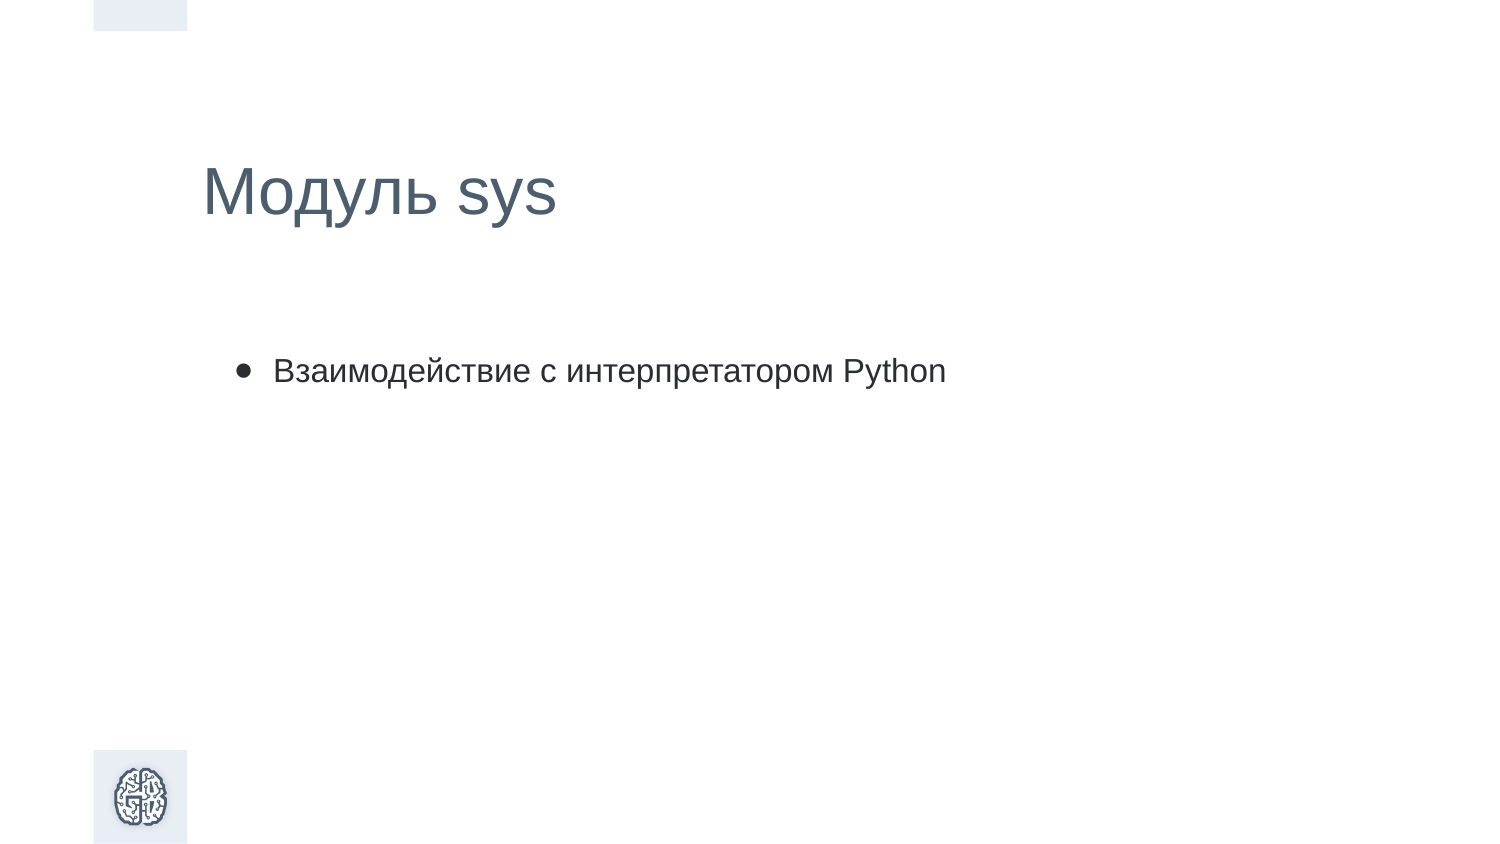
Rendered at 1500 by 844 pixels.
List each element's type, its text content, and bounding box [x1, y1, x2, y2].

text_box Модуль sys [187, 93, 1312, 282]
text_box Взаимодействие с интерпретатором Python [187, 322, 1312, 396]
picture [106, 760, 175, 834]
